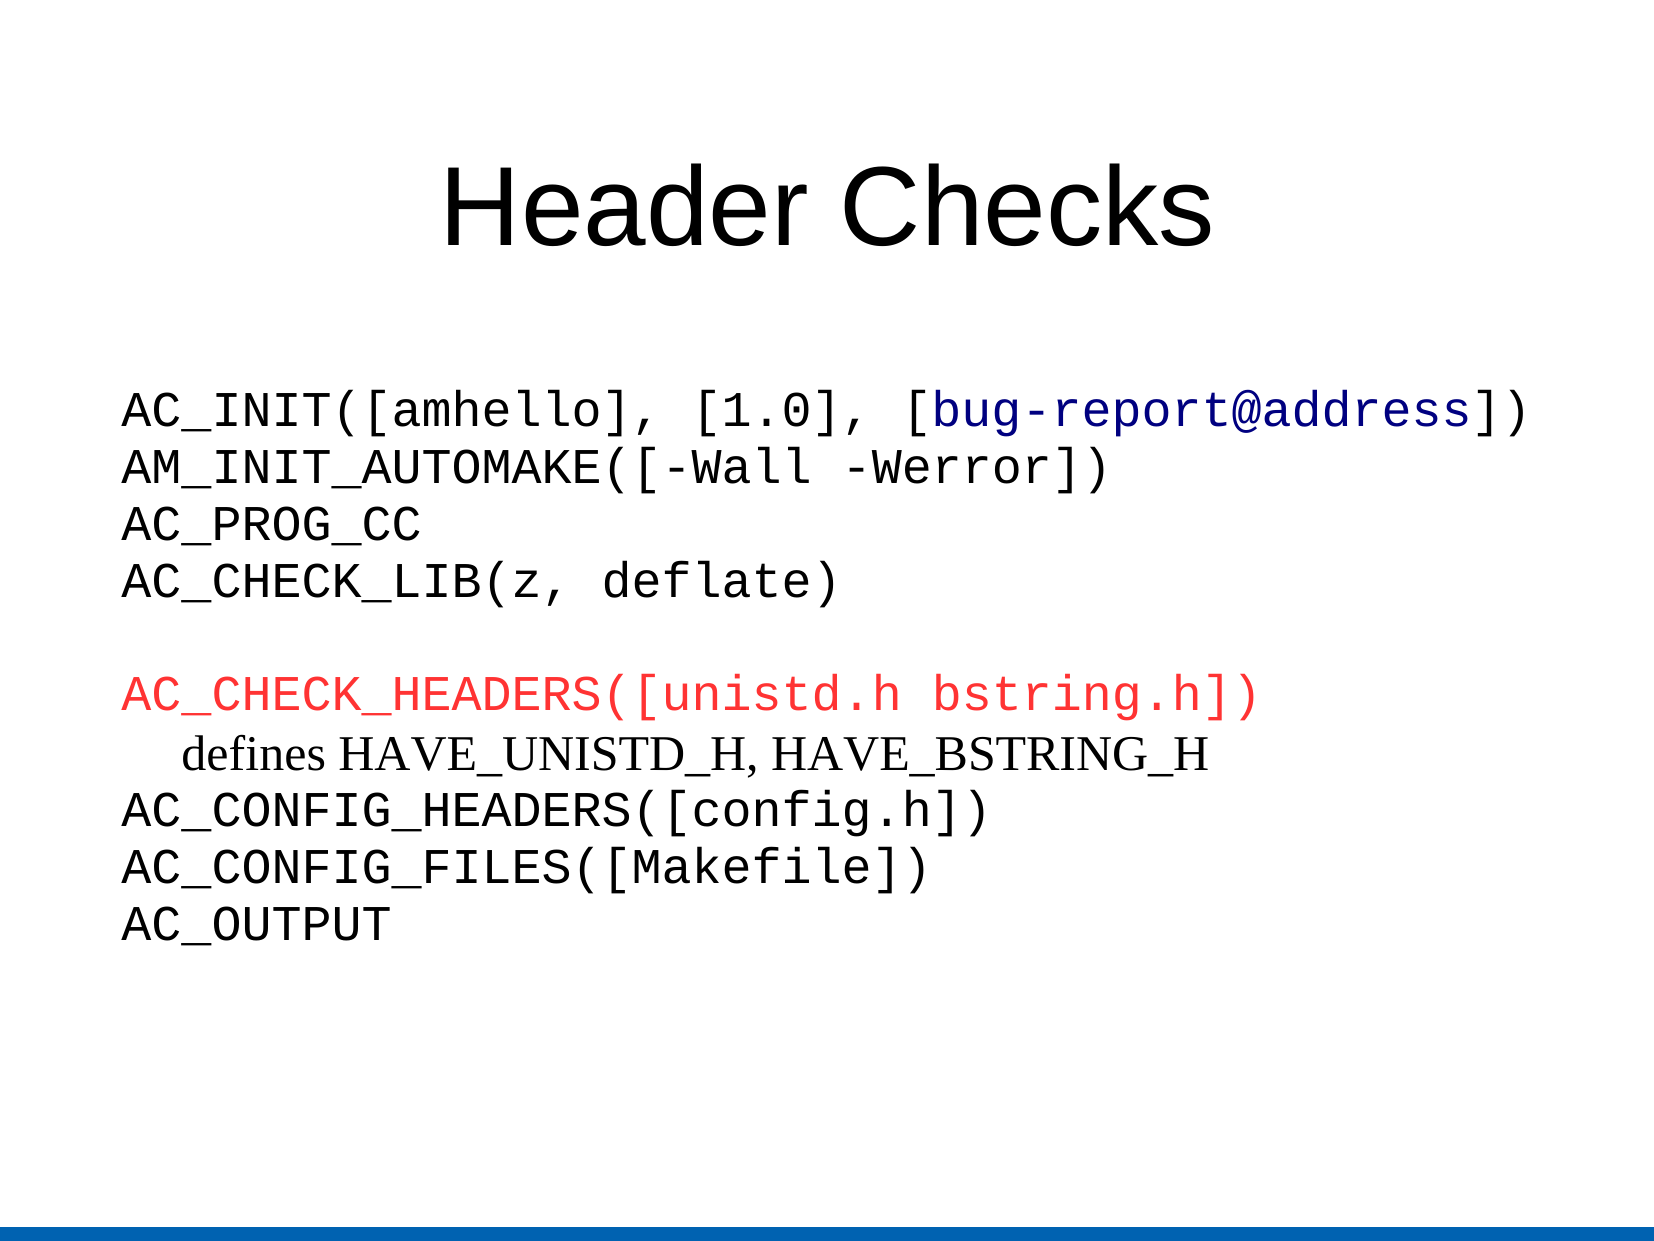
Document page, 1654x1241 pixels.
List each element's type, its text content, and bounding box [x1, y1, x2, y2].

subtitle AC_INIT([amhello], [1.0], [bug-report@address]) AM_INIT_AUTOMAKE([-Wall -Werror]) AC_PROG_CC AC_CHECK_LIB(z, deflate) AC_CHECK_HEADERS([unistd.h bstring.h]) defines HAVE_UNISTD_H, HAVE_BSTRING_H AC_CONFIG_HEADERS([config.h]) AC_CONFIG_FILES([Makefile]) AC_OUTPUT [121, 314, 1533, 1157]
title Header Checks [121, 102, 1533, 311]
